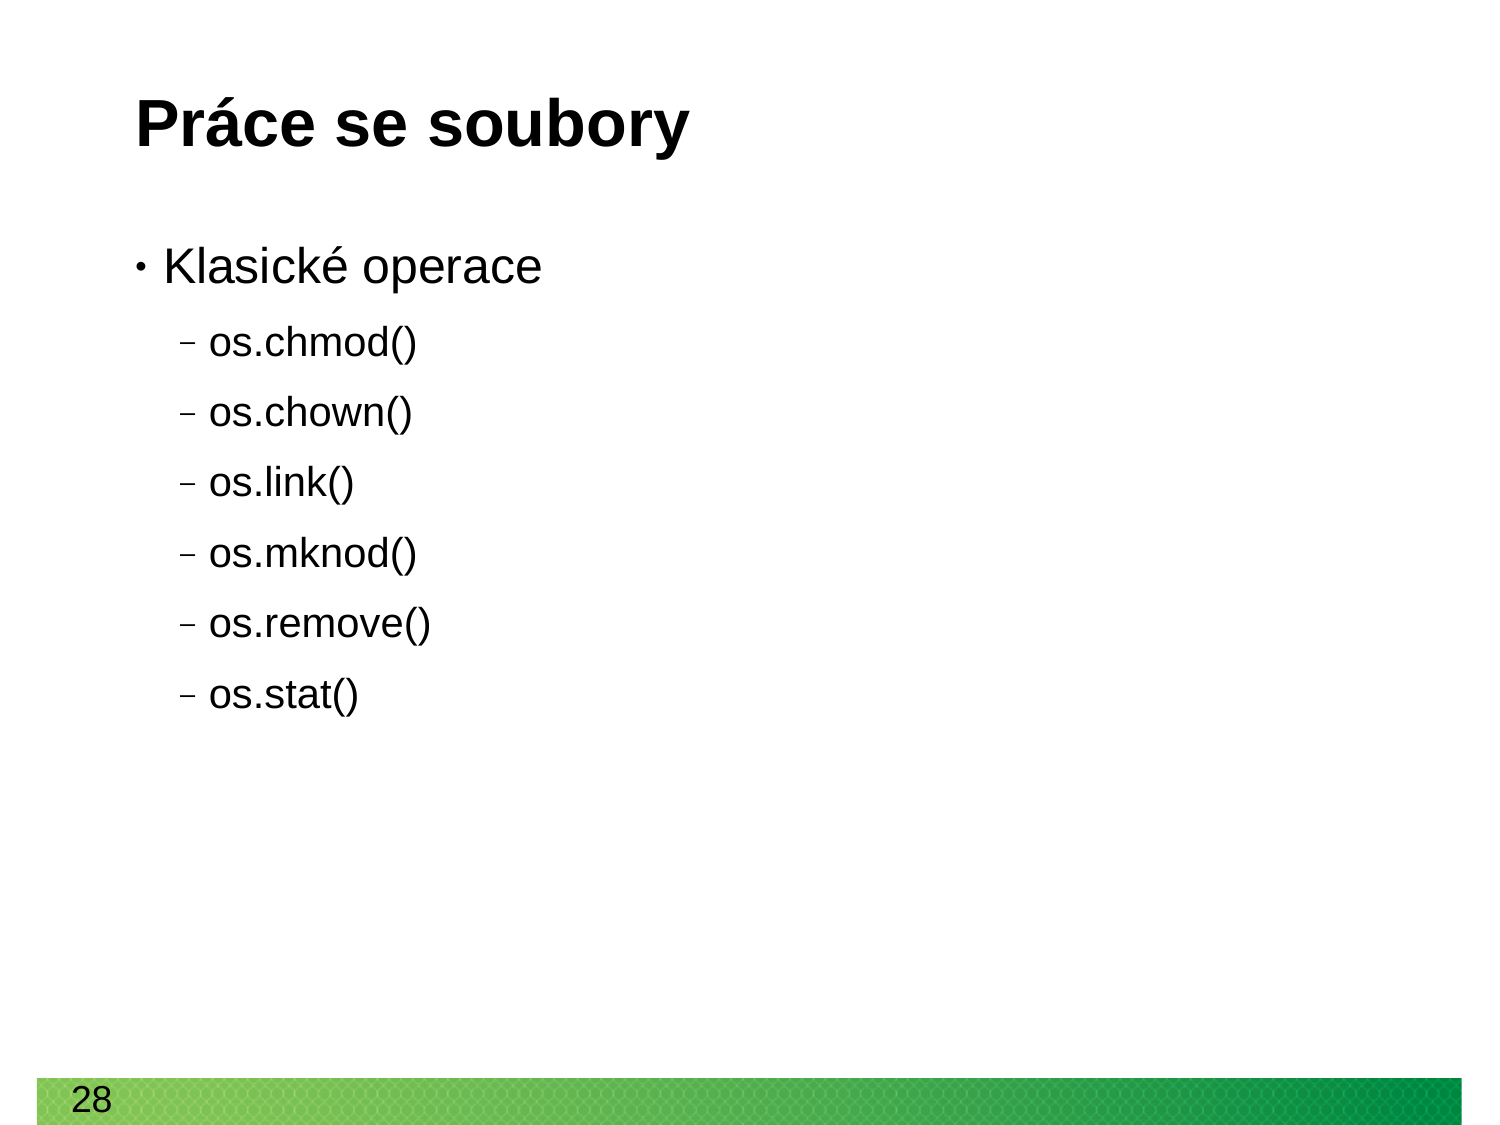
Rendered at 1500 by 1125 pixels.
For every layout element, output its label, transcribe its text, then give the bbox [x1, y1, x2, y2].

title Práce se soubory [135, 41, 1372, 204]
picture [36, 1078, 1462, 1125]
list Klasické operace os.chmod() os.chown() os.link() os.mknod() os.remove() os.stat() [135, 238, 1372, 892]
